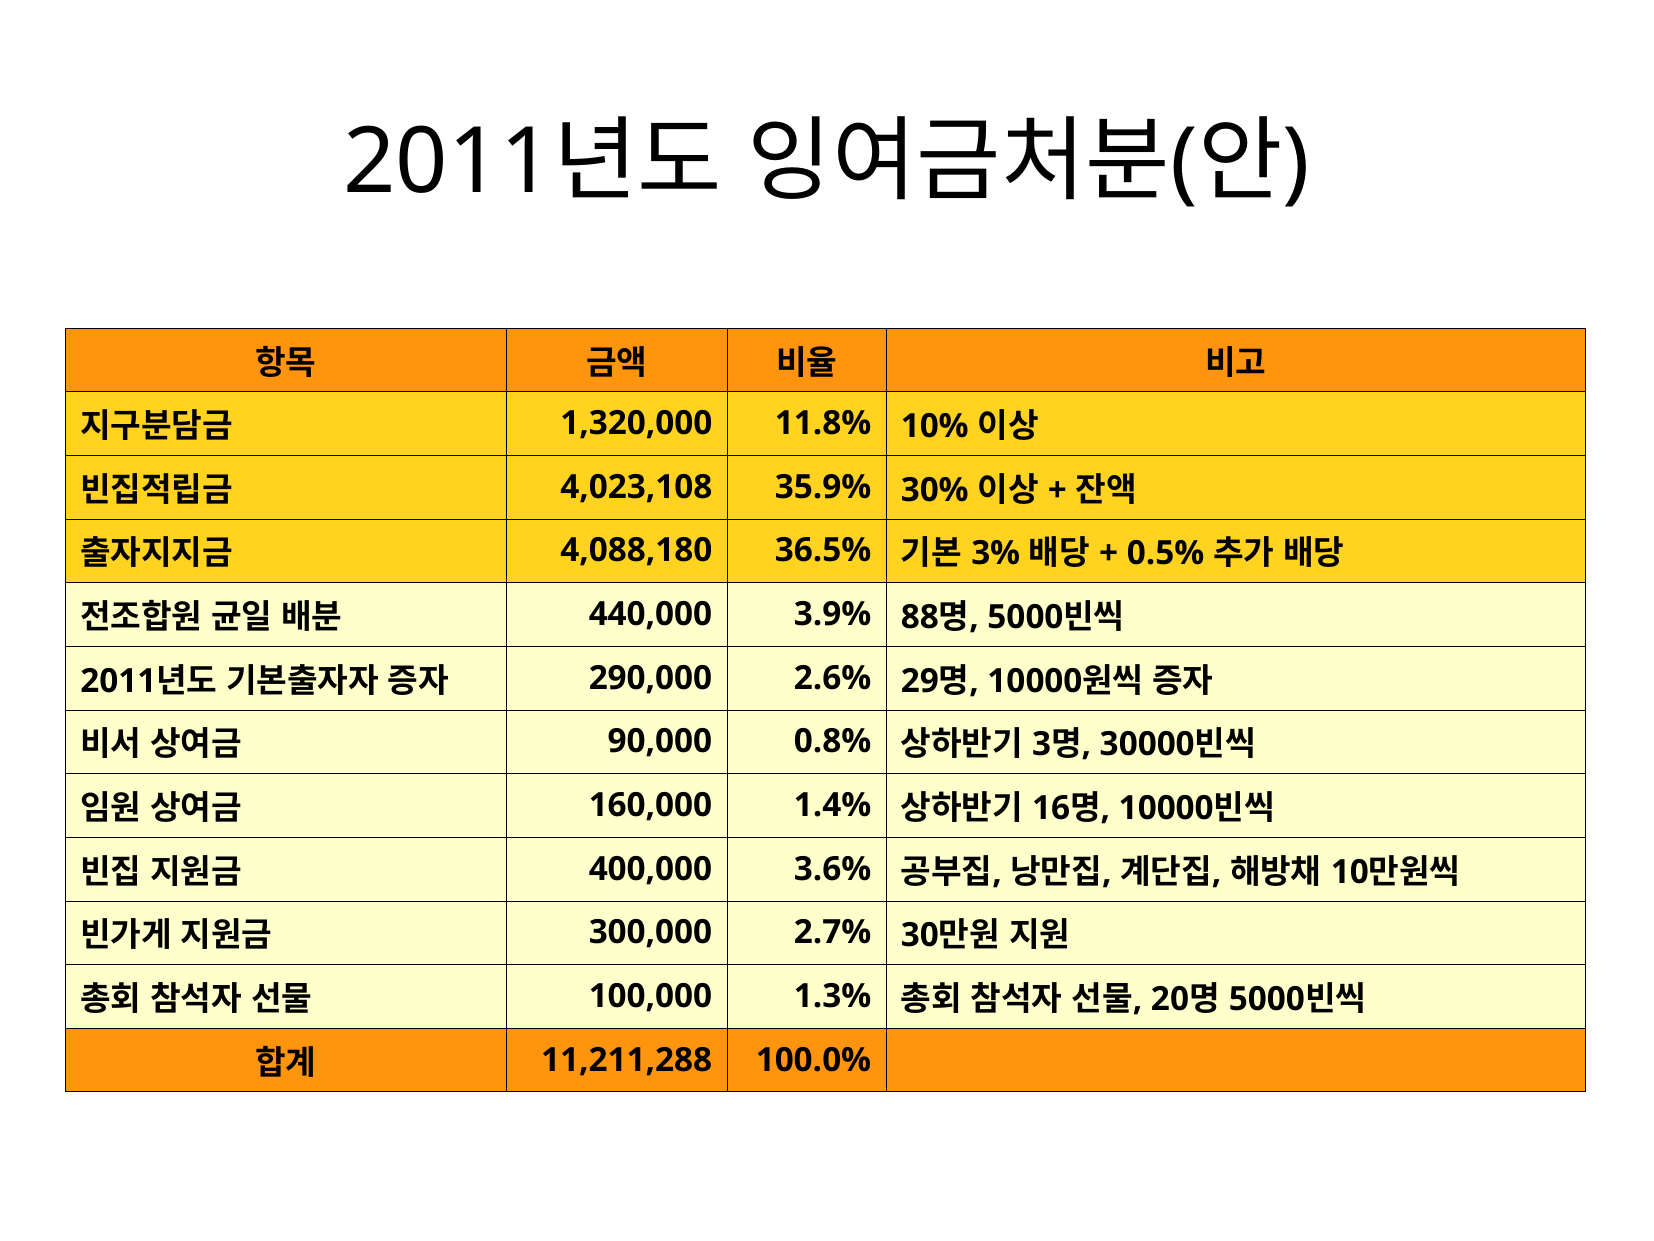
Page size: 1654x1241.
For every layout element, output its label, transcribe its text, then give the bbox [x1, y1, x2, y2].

table_cell 빈가게 지원금 [66, 902, 506, 964]
table_cell 36.5% [728, 520, 886, 582]
table_cell 100.0% [728, 1029, 886, 1091]
table_cell 11,211,288 [507, 1029, 727, 1091]
table_header 항목 [66, 329, 506, 391]
table_cell 1,320,000 [507, 392, 727, 455]
table_cell 0.8% [728, 711, 886, 773]
table_cell 빈집적립금 [66, 456, 506, 519]
table_cell 공부집, 낭만집, 계단집, 해방채 10만원씩 [887, 838, 1585, 901]
table_cell 빈집 지원금 [66, 838, 506, 901]
table_cell 2.6% [728, 647, 886, 710]
table_cell 160,000 [507, 774, 727, 837]
table_cell 총회 참석자 선물, 20명 5000빈씩 [887, 965, 1585, 1028]
table_cell 전조합원 균일 배분 [66, 583, 506, 646]
table_cell 합계 [66, 1029, 506, 1091]
table_cell 400,000 [507, 838, 727, 901]
table_cell 지구분담금 [66, 392, 506, 455]
title 2011년도 잉여금처분(안) [82, 49, 1571, 257]
table_cell 2.7% [728, 902, 886, 964]
table_cell 3.9% [728, 583, 886, 646]
table_cell 4,088,180 [507, 520, 727, 582]
table_cell 300,000 [507, 902, 727, 964]
table_cell 출자지지금 [66, 520, 506, 582]
table_cell 총회 참석자 선물 [66, 965, 506, 1028]
table_cell 100,000 [507, 965, 727, 1028]
table_cell 30% 이상 + 잔액 [887, 456, 1585, 519]
table_cell 2011년도 기본출자자 증자 [66, 647, 506, 710]
table_cell 11.8% [728, 392, 886, 455]
table_cell 10% 이상 [887, 392, 1585, 455]
table_cell 290,000 [507, 647, 727, 710]
table_cell 1.4% [728, 774, 886, 837]
table_cell [887, 1029, 1585, 1091]
table_cell 1.3% [728, 965, 886, 1028]
table_cell 30만원 지원 [887, 902, 1585, 964]
table_cell 4,023,108 [507, 456, 727, 519]
table_cell 90,000 [507, 711, 727, 773]
table_cell 비서 상여금 [66, 711, 506, 773]
table_header 비율 [728, 329, 886, 391]
table_header 비고 [887, 329, 1585, 391]
table_cell 임원 상여금 [66, 774, 506, 837]
table_cell 3.6% [728, 838, 886, 901]
table_cell 상하반기 16명, 10000빈씩 [887, 774, 1585, 837]
table_cell 기본 3% 배당 + 0.5% 추가 배당 [887, 520, 1585, 582]
table_cell 440,000 [507, 583, 727, 646]
table_header 금액 [507, 329, 727, 391]
table_cell 88명, 5000빈씩 [887, 583, 1585, 646]
table_cell 35.9% [728, 456, 886, 519]
table_cell 상하반기 3명, 30000빈씩 [887, 711, 1585, 773]
table_cell 29명, 10000원씩 증자 [887, 647, 1585, 710]
